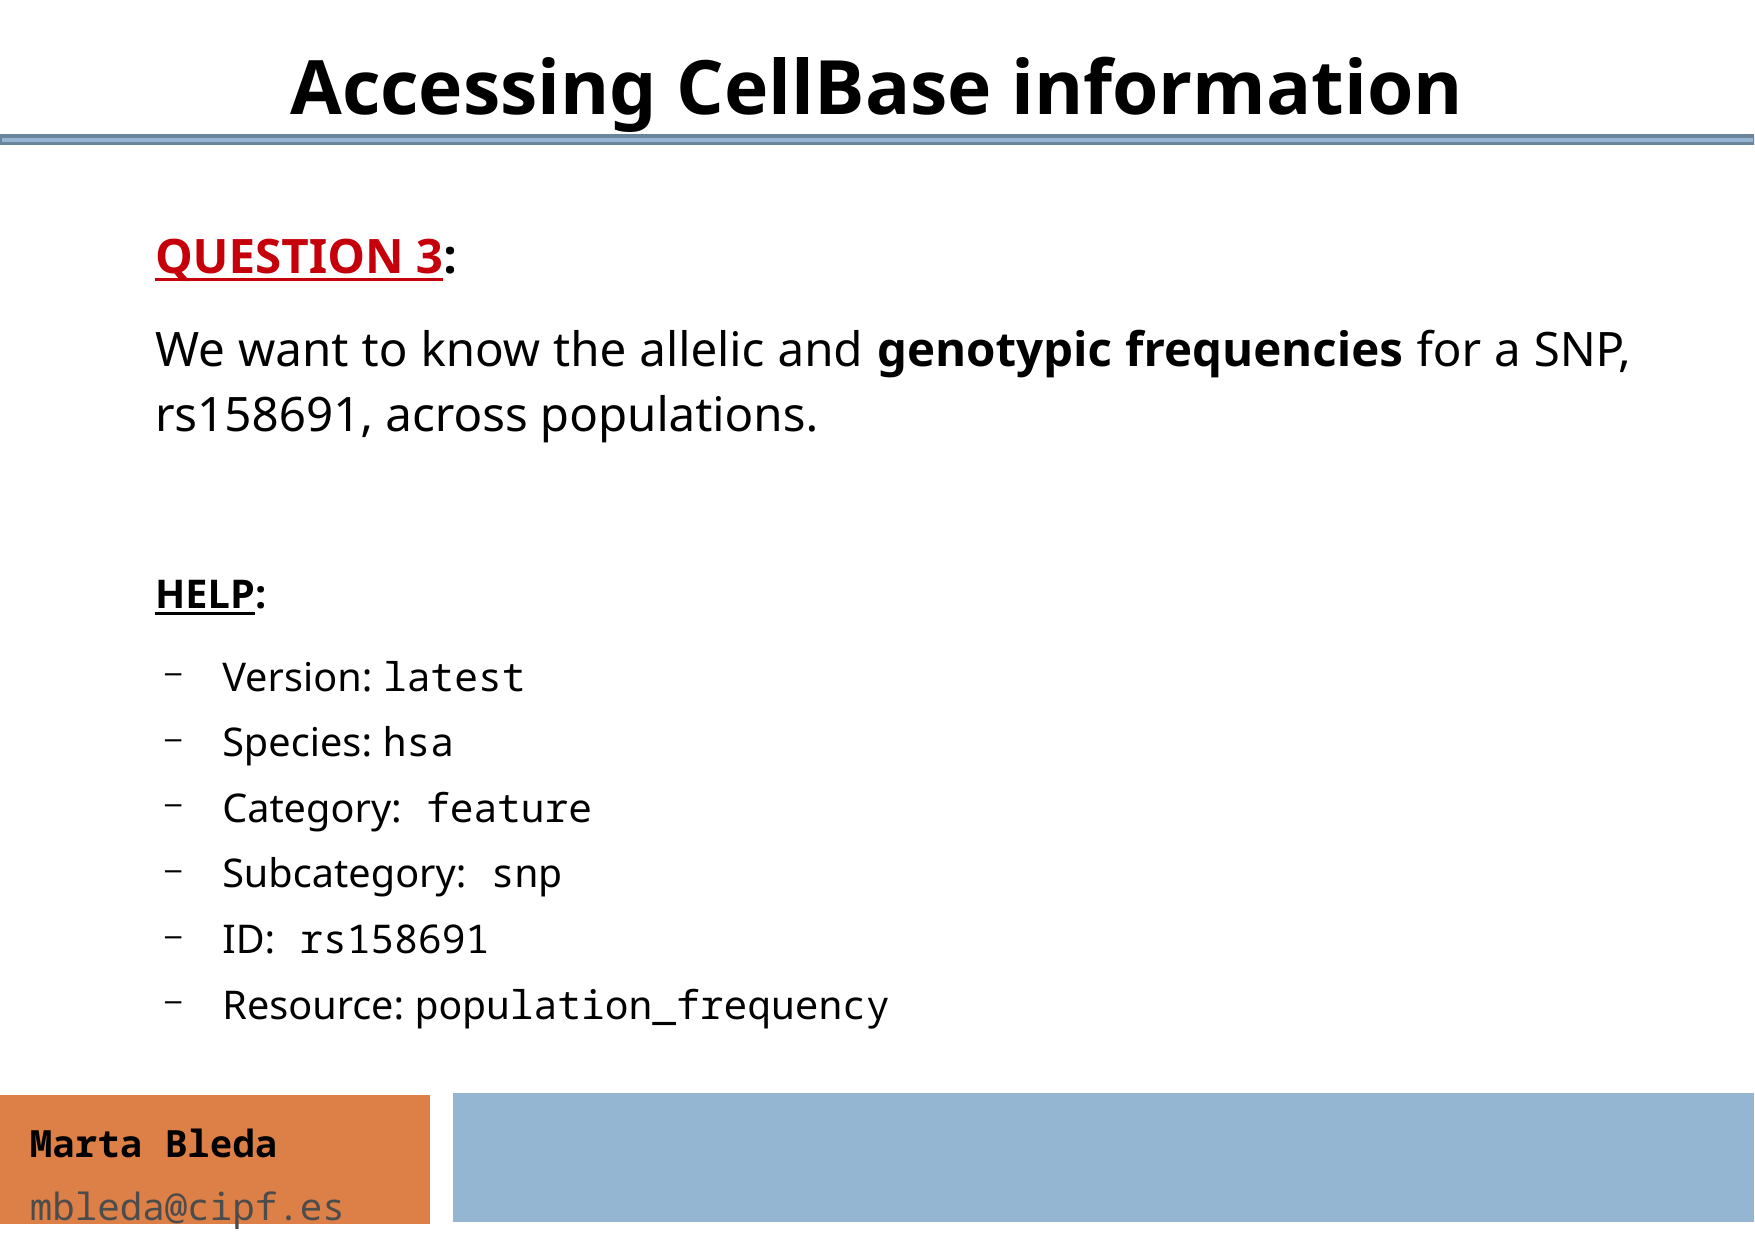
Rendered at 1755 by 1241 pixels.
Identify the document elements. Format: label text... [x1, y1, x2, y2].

text_box [0, 136, 1754, 144]
text_box Marta Bleda mbleda@cipf.es [15, 1110, 406, 1213]
text_box Accessing CellBase information [67, 27, 1688, 129]
list QUESTION 3: We want to know the allelic and genotypic frequencies for a SNP, rs158691, across populations. HELP: Version: latest Species: hsa Category: feature Subcategory: snp ID: rs158691 Resource: population_frequency [87, 223, 1632, 1034]
